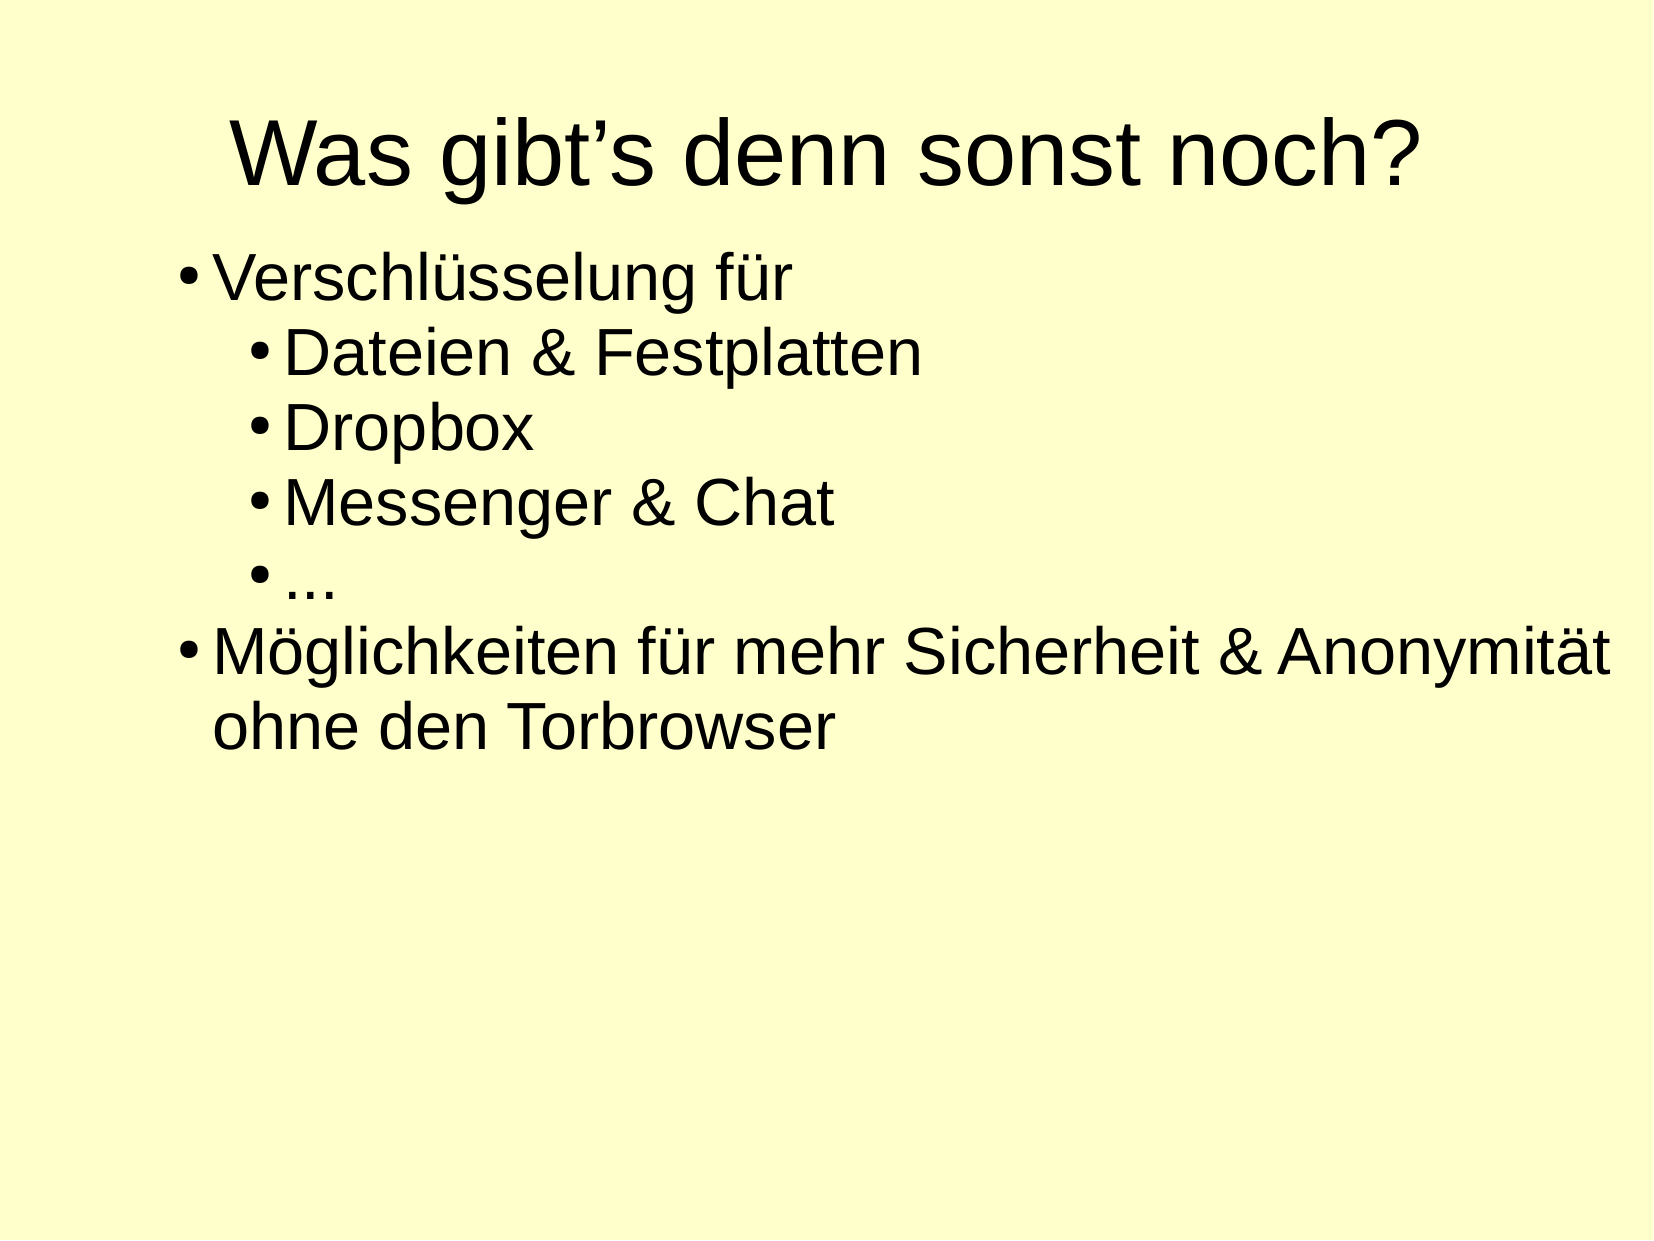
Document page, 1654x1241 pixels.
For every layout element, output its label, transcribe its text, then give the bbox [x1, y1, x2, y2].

title Was gibt’s denn sonst noch? [82, 49, 1571, 257]
subtitle Verschlüsselung für Dateien & Festplatten Dropbox Messenger & Chat ... Möglichkeiten für mehr Sicherheit & Anonymität ohne den Torbrowser [177, 190, 1654, 814]
